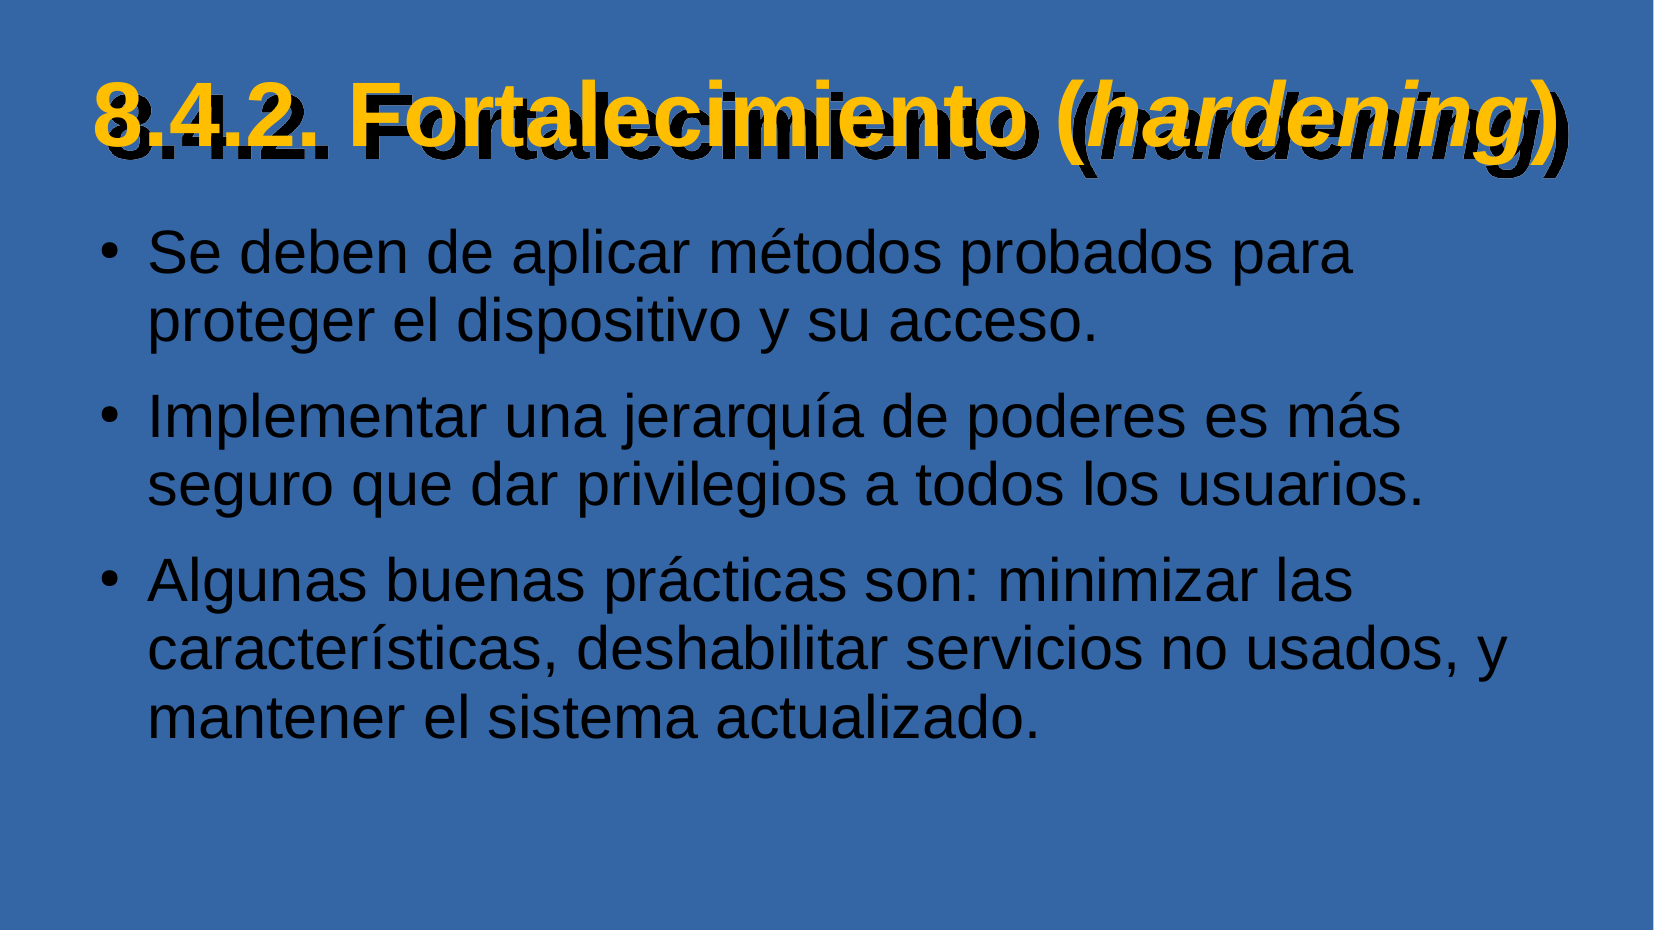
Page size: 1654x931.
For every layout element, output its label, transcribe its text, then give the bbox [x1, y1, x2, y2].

title 8.4.2. Fortalecimiento (hardening) [82, 37, 1571, 193]
list Se deben de aplicar métodos probados para proteger el dispositivo y su acceso. Implementar una jerarquía de poderes es más seguro que dar privilegios a todos los usuarios. Algunas buenas prácticas son: minimizar las características, deshabilitar servicios no usados, y mantener el sistema actualizado. [82, 217, 1571, 758]
